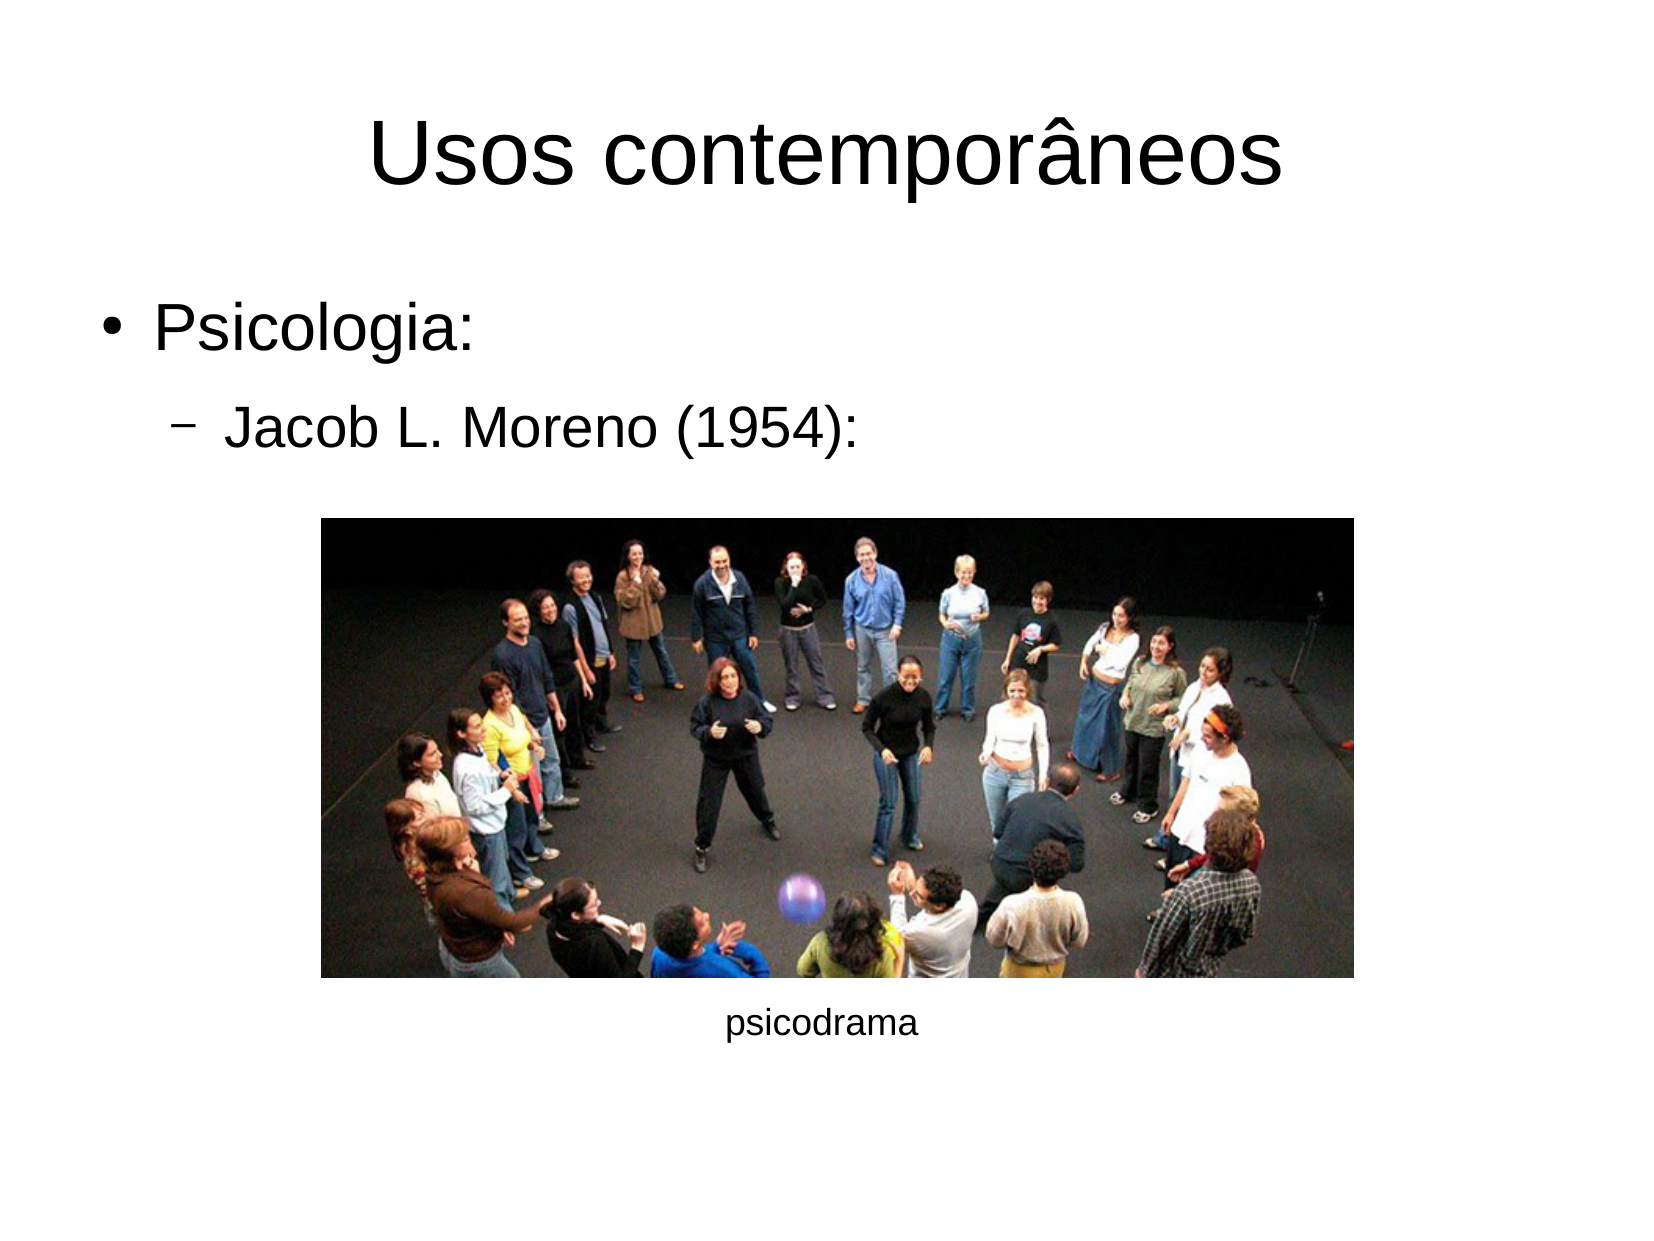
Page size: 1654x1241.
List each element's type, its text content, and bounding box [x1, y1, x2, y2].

picture [321, 518, 1354, 978]
title Usos contemporâneos [82, 49, 1571, 257]
text_box psicodrama [710, 994, 934, 1052]
list Psicologia: Jacob L. Moreno (1954): [82, 290, 1571, 1109]
